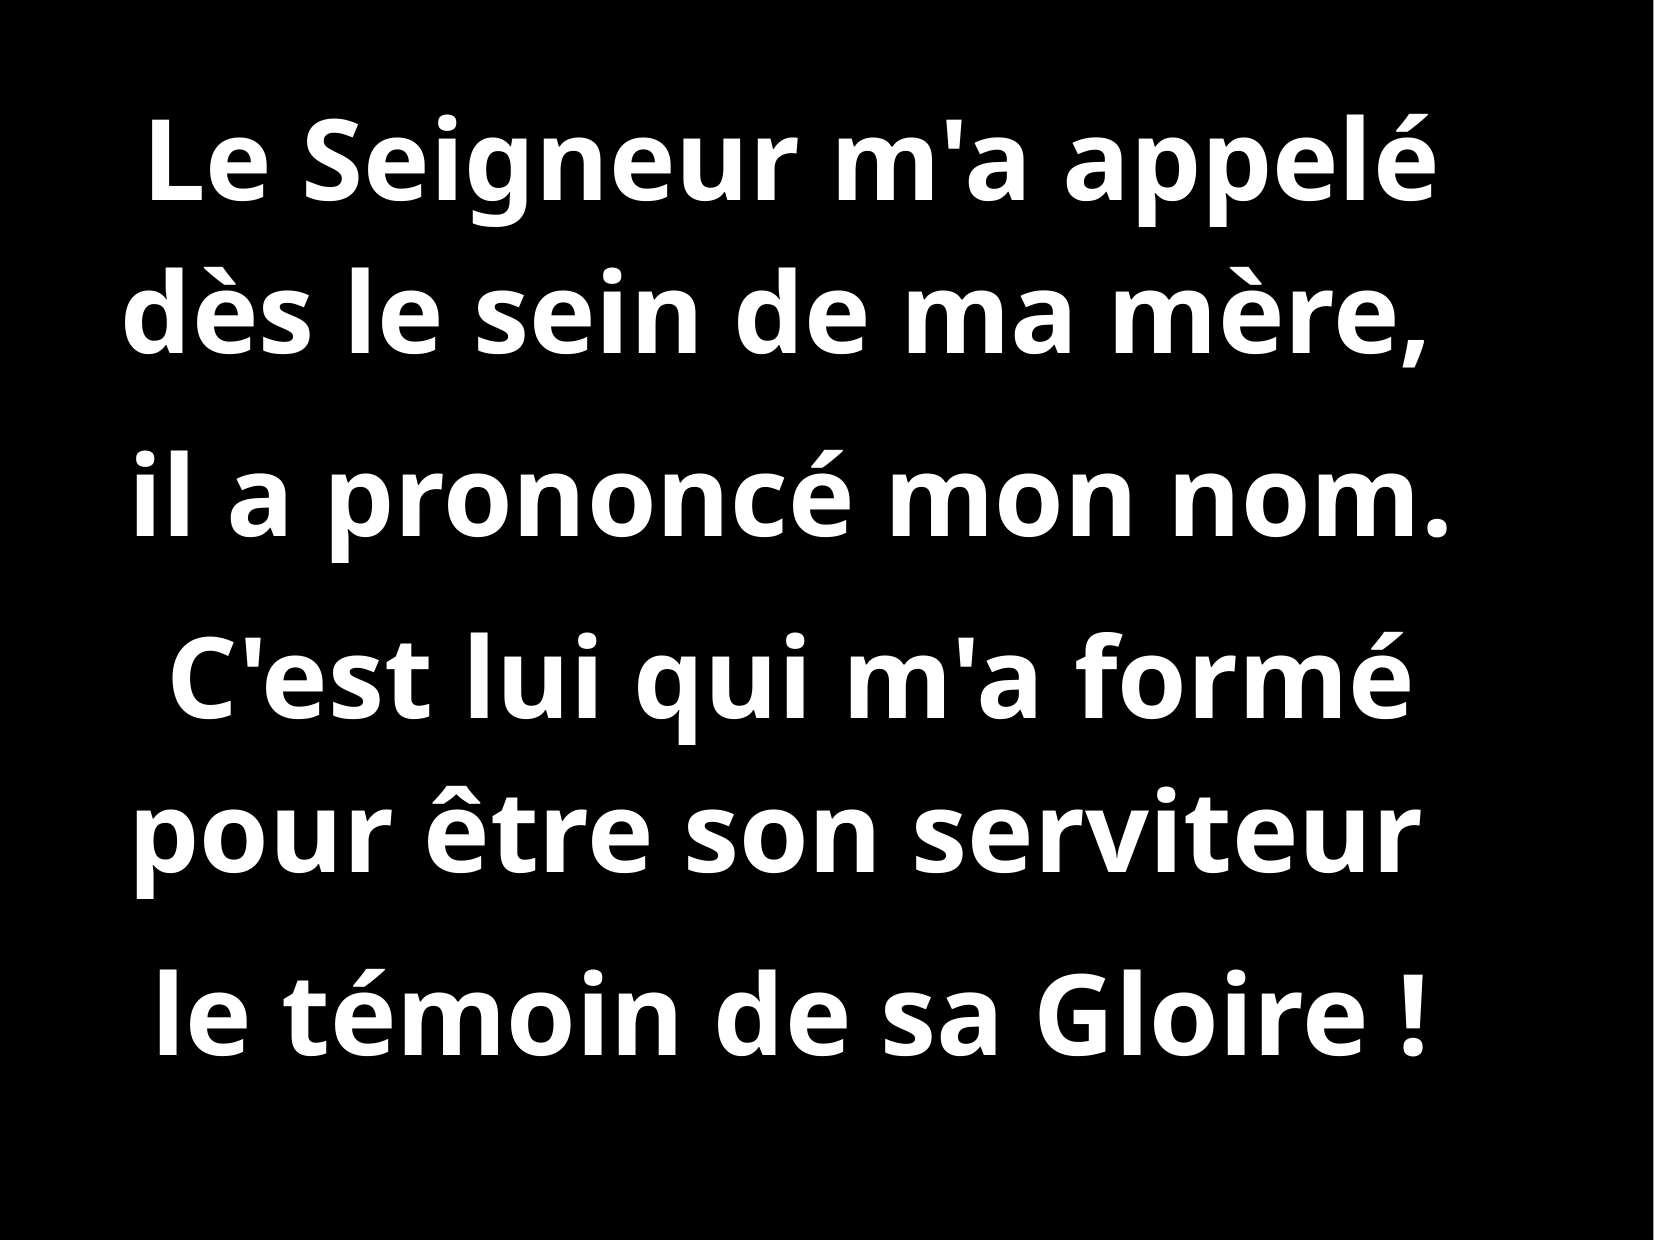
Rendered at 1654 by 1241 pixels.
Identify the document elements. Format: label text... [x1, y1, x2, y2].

list Le Seigneur m'a appelé dès le sein de ma mère, il a prononcé mon nom. C'est lui qui m'a formé pour être son serviteur le témoin de sa Gloire ! [47, 0, 1536, 1241]
